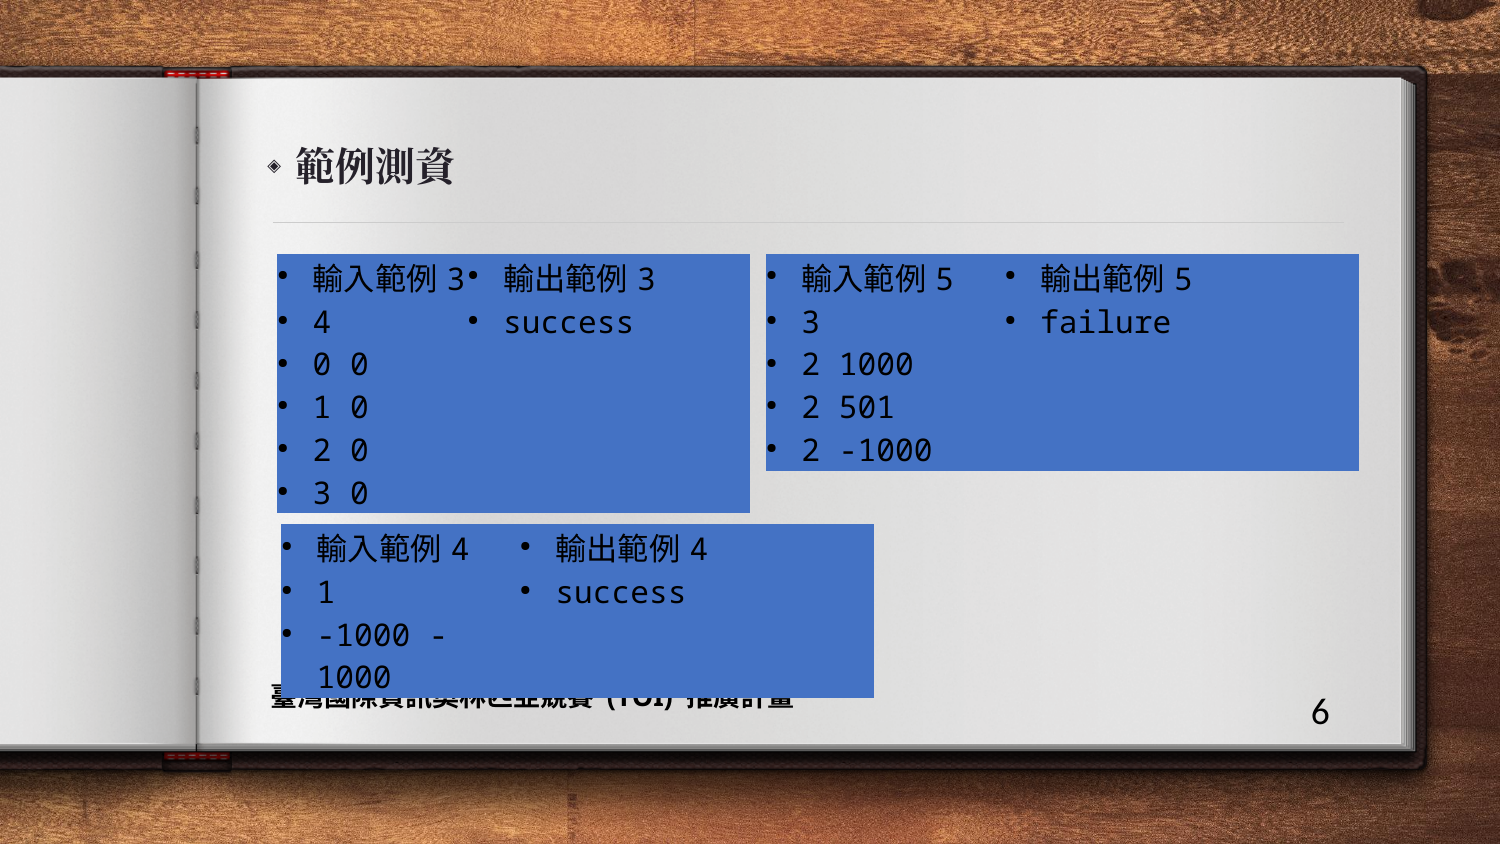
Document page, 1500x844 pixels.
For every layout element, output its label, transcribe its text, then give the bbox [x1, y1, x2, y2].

table_header 輸出範例3 success [468, 254, 750, 513]
table_header 輸入範例5 3 2 1000 2 501 2 -1000 [766, 254, 1005, 471]
table_header 輸入範例3 4 0 0 1 0 2 0 3 0 [277, 254, 468, 513]
table_header 輸出範例5 failure [1005, 254, 1359, 471]
text_box 5 [1295, 672, 1386, 737]
list 範例測資 [252, 126, 1194, 205]
table_header 輸入範例4 1 -1000 -1000 [281, 524, 520, 698]
table_header 輸出範例4 success [520, 524, 874, 698]
